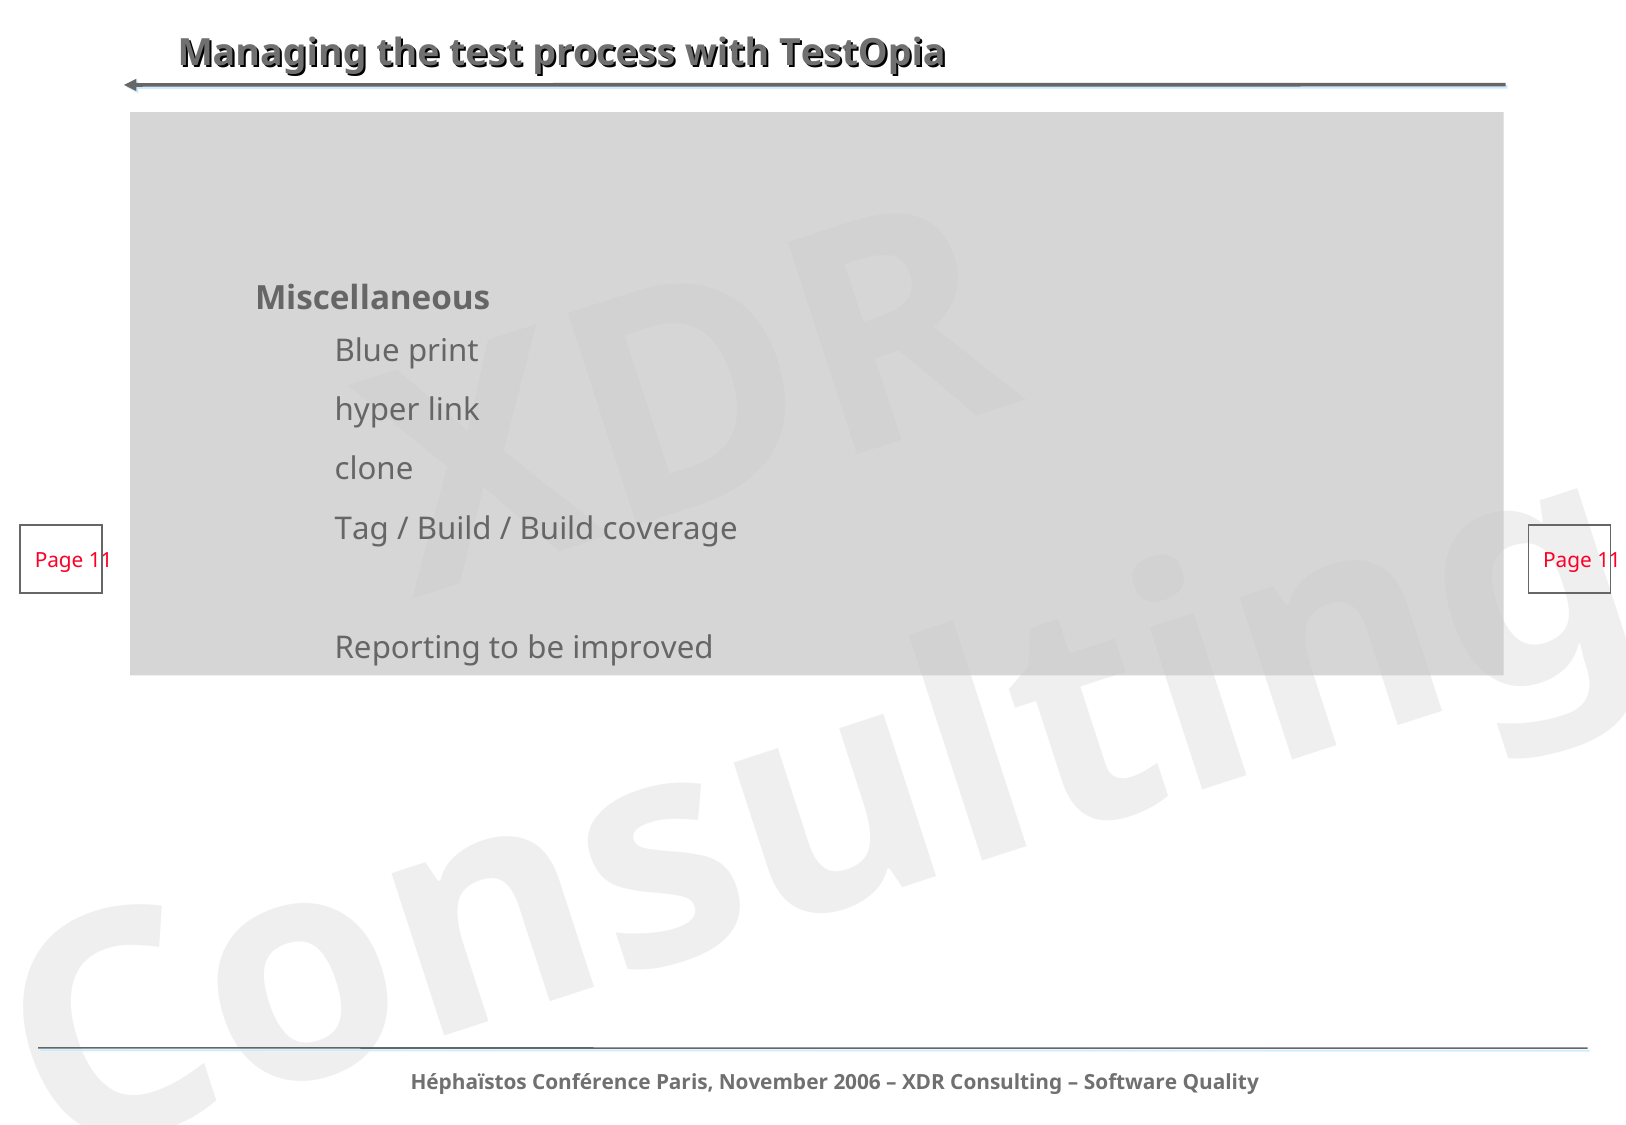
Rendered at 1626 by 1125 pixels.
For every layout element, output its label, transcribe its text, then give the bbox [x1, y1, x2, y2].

list Miscellaneous Blue print hyper link clone Tag / Build / Build coverage Reporting to be improved [130, 112, 1504, 624]
title Managing the test process with TestOpia [165, 16, 1547, 86]
